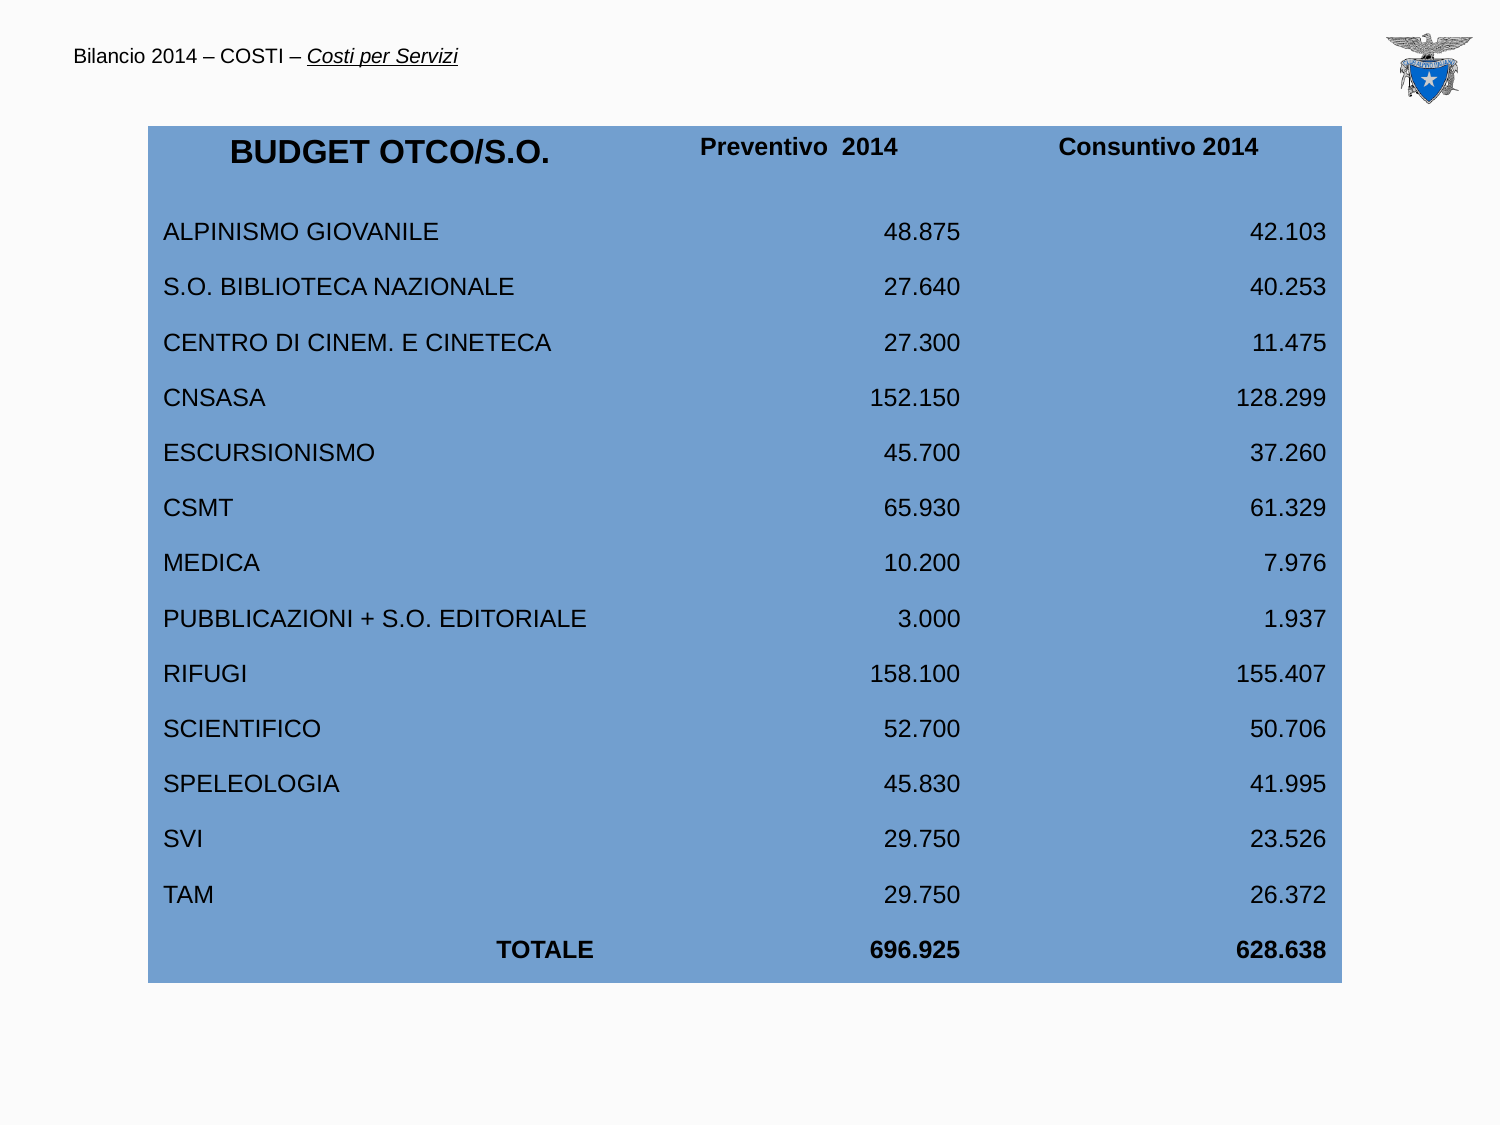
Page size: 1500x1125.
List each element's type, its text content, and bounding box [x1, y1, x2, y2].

table_cell 155.407 [976, 652, 1342, 707]
table_cell 628.638 [976, 928, 1342, 983]
table_cell 11.475 [976, 321, 1342, 376]
table_cell CSMT [148, 486, 623, 542]
table_cell 42.103 [976, 210, 1342, 266]
table_cell 65.930 [623, 486, 976, 542]
table_cell CNSASA [148, 376, 623, 431]
table_cell 696.925 [623, 928, 976, 983]
table_cell SVI [148, 818, 623, 873]
table_cell 27.640 [623, 266, 976, 321]
table_cell 45.700 [623, 431, 976, 486]
table_cell 61.329 [976, 486, 1342, 542]
table_cell 29.750 [623, 818, 976, 873]
table_cell 10.200 [623, 542, 976, 597]
table_header Consuntivo 2014 [976, 126, 1342, 210]
table_cell 45.830 [623, 763, 976, 818]
table_cell 41.995 [976, 763, 1342, 818]
table_cell 48.875 [623, 210, 976, 266]
table_cell 52.700 [623, 707, 976, 763]
table_cell 29.750 [623, 873, 976, 928]
table_cell SPELEOLOGIA [148, 763, 623, 818]
picture [1382, 29, 1477, 112]
table_cell TAM [148, 873, 623, 928]
table_cell 1.937 [976, 597, 1342, 652]
table_cell TOTALE [148, 928, 623, 983]
table_cell 40.253 [976, 266, 1342, 321]
table_cell PUBBLICAZIONI + S.O. EDITORIALE [148, 597, 623, 652]
table_header Preventivo 2014 [623, 126, 976, 210]
table_header BUDGET OTCO/S.O. [148, 126, 623, 210]
table_cell ESCURSIONISMO [148, 431, 623, 486]
table_cell S.O. BIBLIOTECA NAZIONALE [148, 266, 623, 321]
table_cell 50.706 [976, 707, 1342, 763]
table_cell RIFUGI [148, 652, 623, 707]
table_cell 37.260 [976, 431, 1342, 486]
table_cell MEDICA [148, 542, 623, 597]
table_cell 3.000 [623, 597, 976, 652]
table_cell 23.526 [976, 818, 1342, 873]
table_cell 7.976 [976, 542, 1342, 597]
table_cell SCIENTIFICO [148, 707, 623, 763]
table_cell 26.372 [976, 873, 1342, 928]
table_cell 158.100 [623, 652, 976, 707]
table_cell ALPINISMO GIOVANILE [148, 210, 623, 266]
text_box Bilancio 2014 – COSTI – Costi per Servizi [58, 35, 504, 76]
table_cell 27.300 [623, 321, 976, 376]
table_cell CENTRO DI CINEM. E CINETECA [148, 321, 623, 376]
table_cell 128.299 [976, 376, 1342, 431]
table_cell 152.150 [623, 376, 976, 431]
